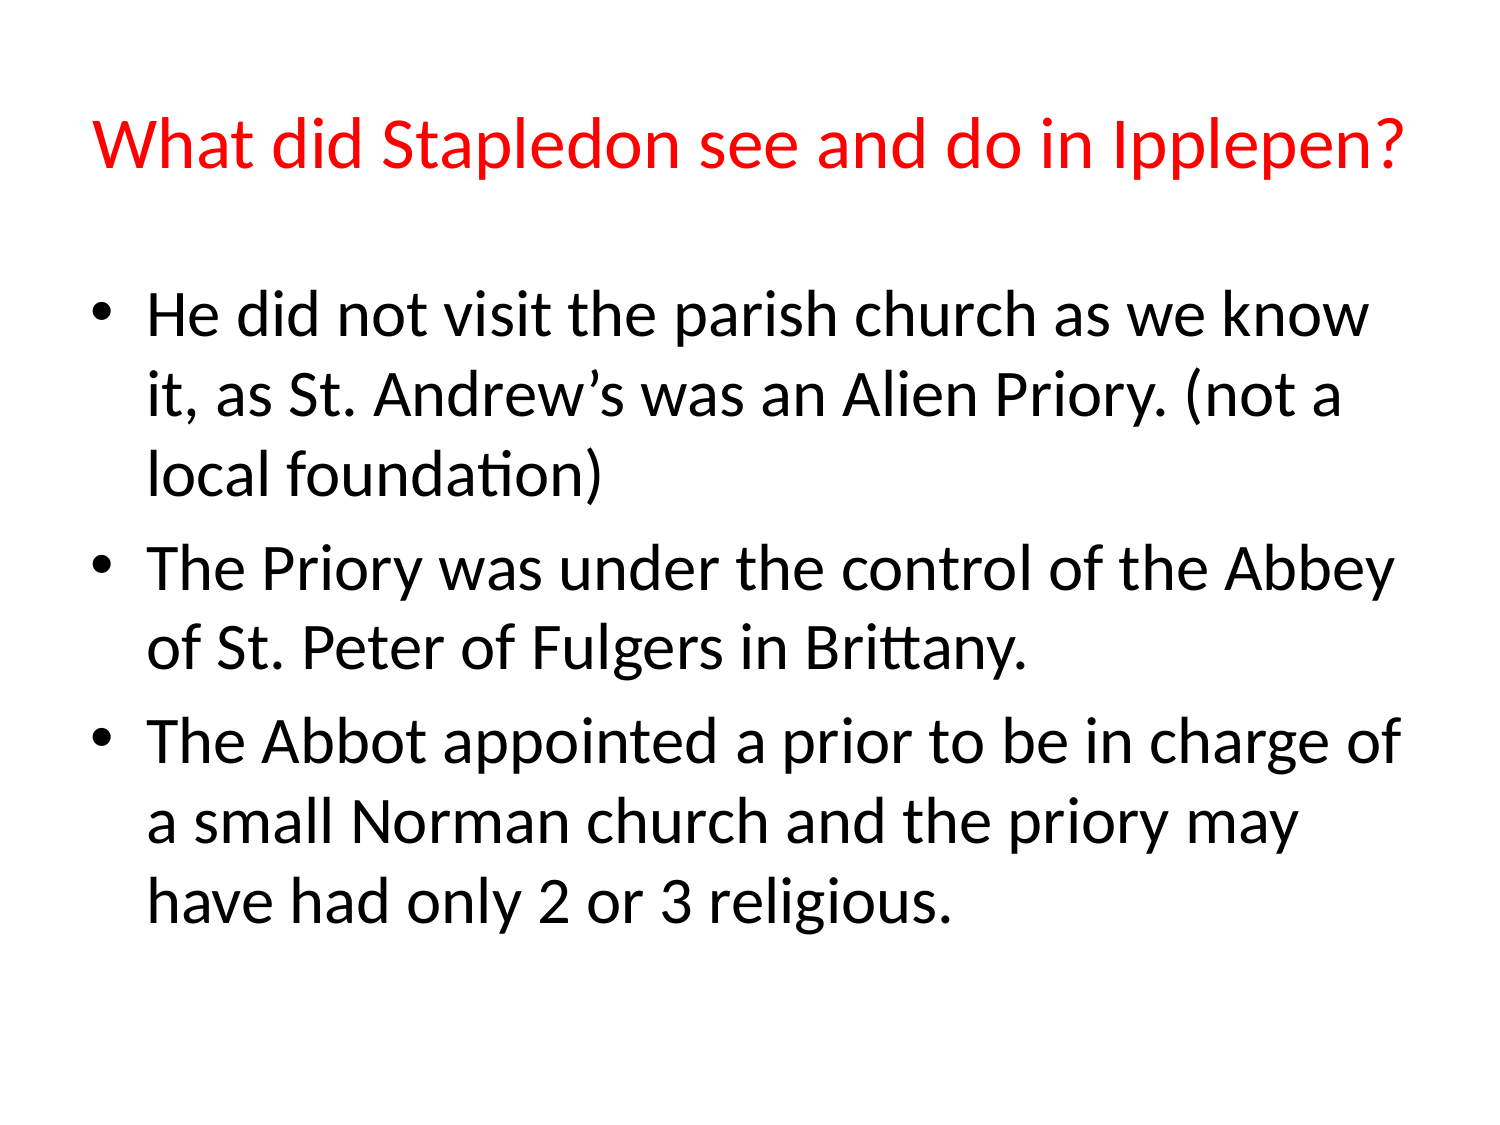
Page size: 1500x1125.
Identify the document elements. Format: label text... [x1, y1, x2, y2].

title What did Stapledon see and do in Ipplepen? [75, 45, 1425, 233]
list He did not visit the parish church as we know it, as St. Andrew’s was an Alien Priory. (not a local foundation) The Priory was under the control of the Abbey of St. Peter of Fulgers in Brittany. The Abbot appointed a prior to be in charge of a small Norman church and the priory may have had only 2 or 3 religious. [75, 262, 1425, 1005]
